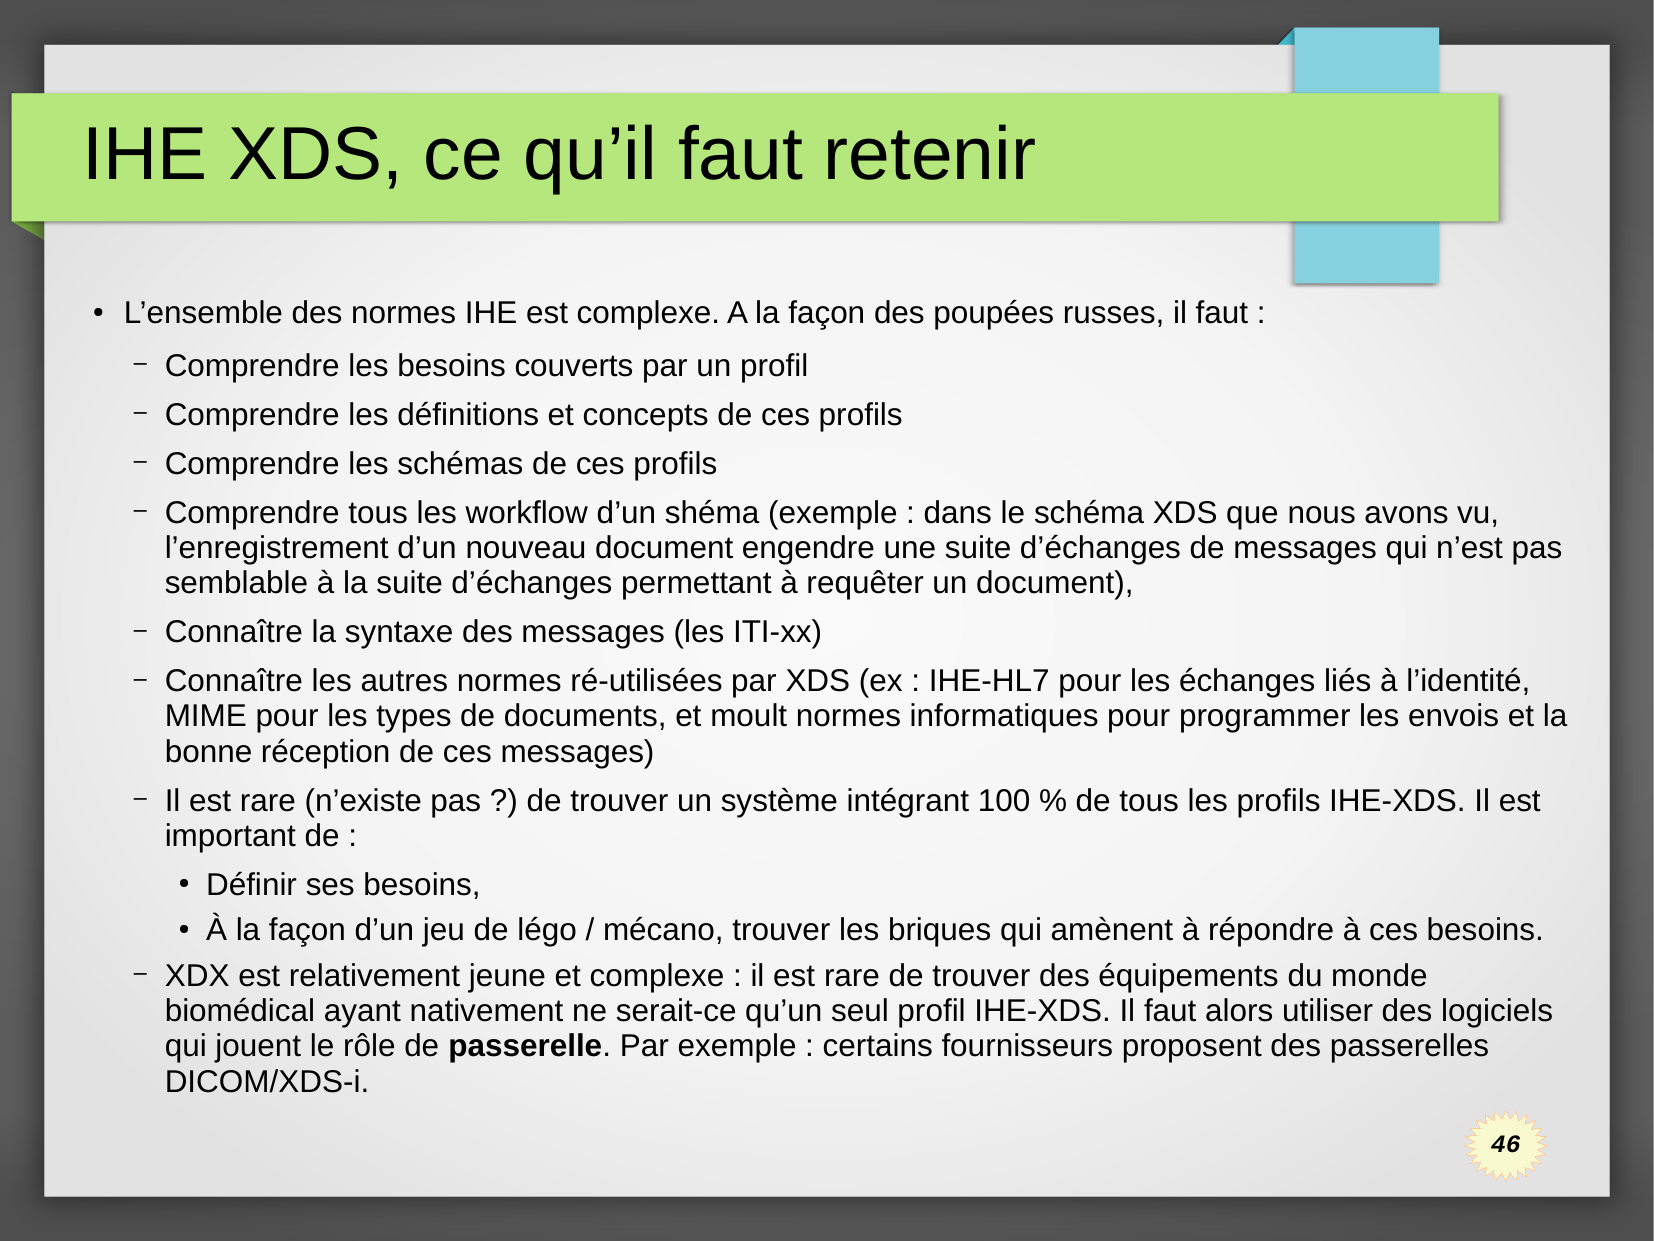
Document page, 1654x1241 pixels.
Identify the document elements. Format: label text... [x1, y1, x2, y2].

title IHE XDS, ce qu’il faut retenir [82, 94, 1264, 213]
list L’ensemble des normes IHE est complexe. A la façon des poupées russes, il faut : Comprendre les besoins couverts par un profil Comprendre les définitions et concepts de ces profils Comprendre les schémas de ces profils Comprendre tous les workflow d’un shéma (exemple : dans le schéma XDS que nous avons vu, l’enregistrement d’un nouveau document engendre une suite d’échanges de messages qui n’est pas semblable à la suite d’échanges permettant à requêter un document), Connaître la syntaxe des messages (les ITI-xx) Connaître les autres normes ré-utilisées par XDS (ex : IHE-HL7 pour les échanges liés à l’identité, MIME pour les types de documents, et moult normes informatiques pour programmer les envois et la bonne réception de ces messages) Il est rare (n’existe pas ?) de trouver un système intégrant 100 % de tous les profils IHE-XDS. Il est important de : Définir ses besoins, À la façon d’un jeu de légo / mécano, trouver les briques qui amènent à répondre à ces besoins. XDX est relativement jeune et complexe : il est rare de trouver des équipements du monde biomédical ayant nativement ne serait-ce qu’un seul profil IHE-XDS. Il faut alors utiliser des logiciels qui jouent le rôle de passerelle. Par exemple : certains fournisseurs proposent des passerelles DICOM/XDS-i. [82, 295, 1571, 1111]
picture [0, 0, 1654, 1241]
